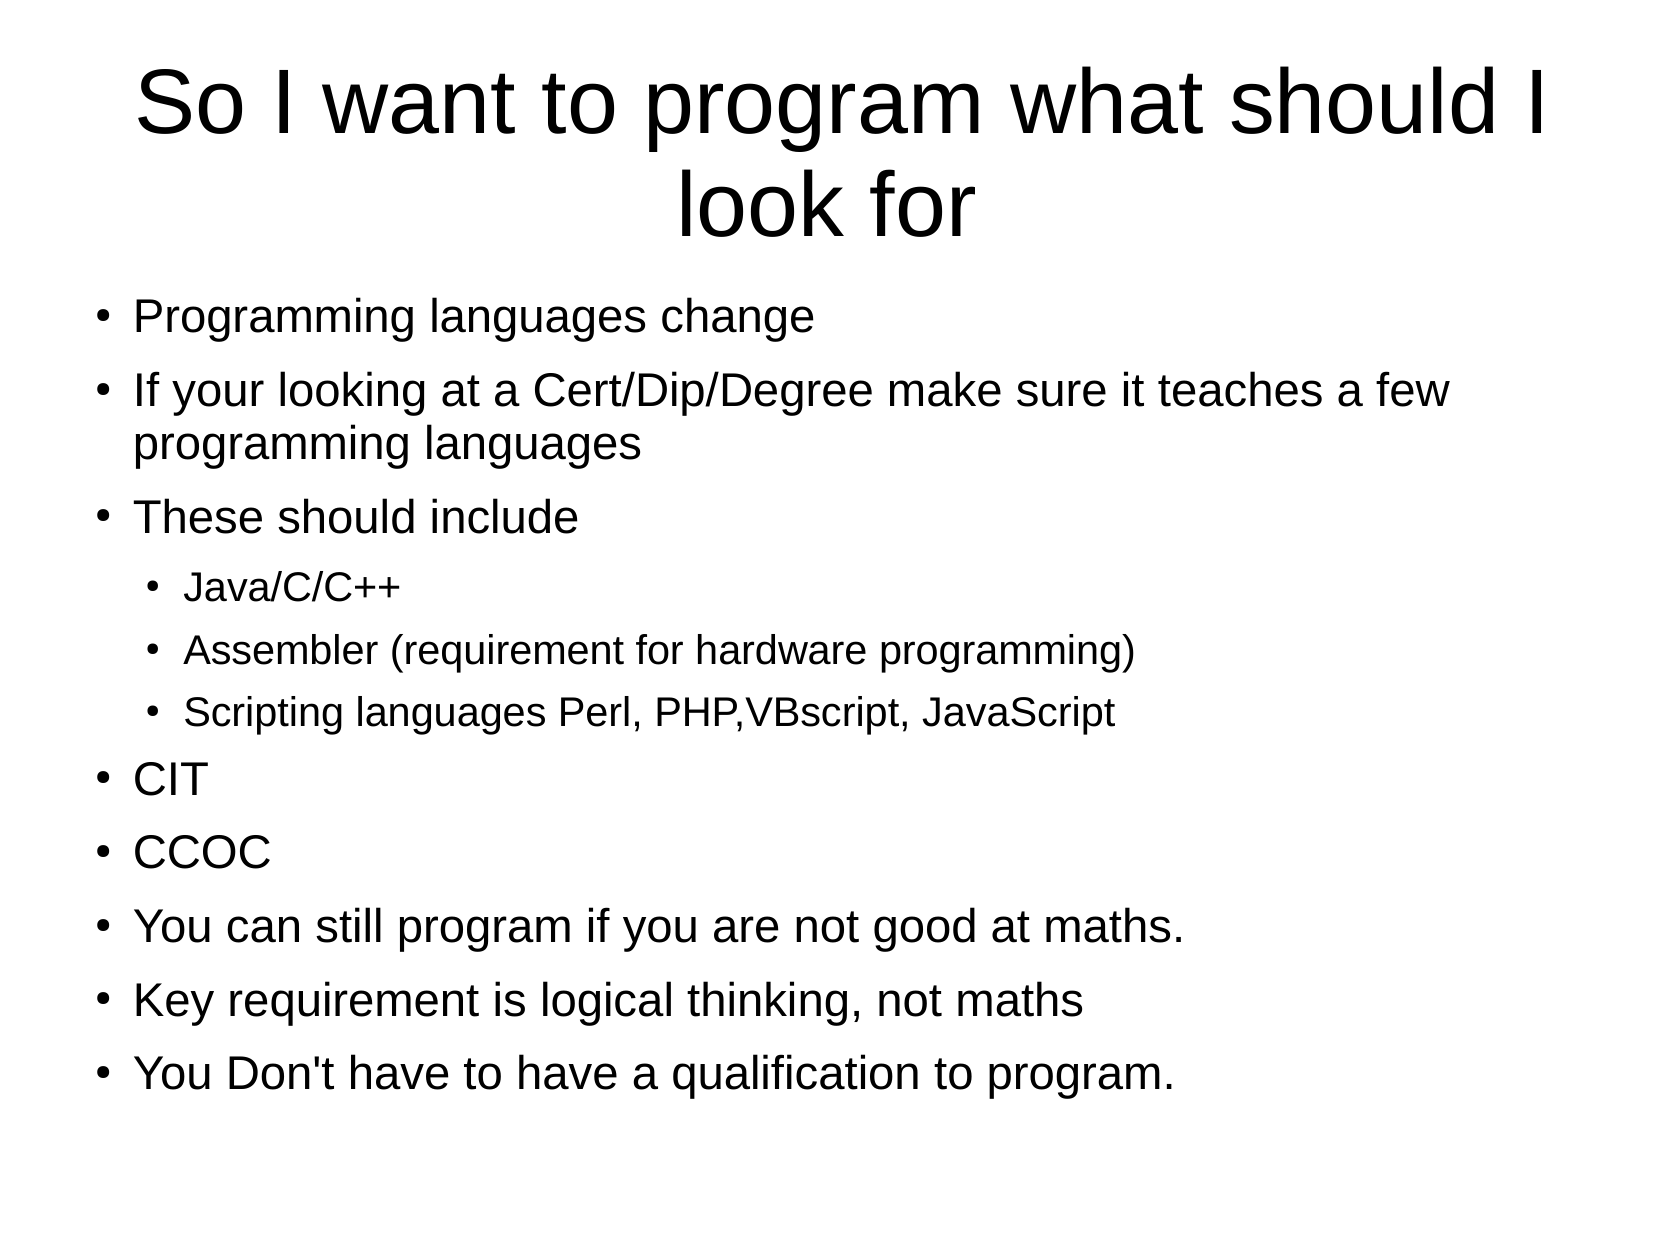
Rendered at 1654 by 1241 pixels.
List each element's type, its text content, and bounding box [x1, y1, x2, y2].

list Programming languages change If your looking at a Cert/Dip/Degree make sure it teaches a few programming languages These should include Java/C/C++ Assembler (requirement for hardware programming) Scripting languages Perl, PHP,VBscript, JavaScript CIT CCOC You can still program if you are not good at maths. Key requirement is logical thinking, not maths You Don't have to have a qualification to program. [82, 290, 1571, 1109]
title So I want to program what should I look for [82, 39, 1571, 267]
